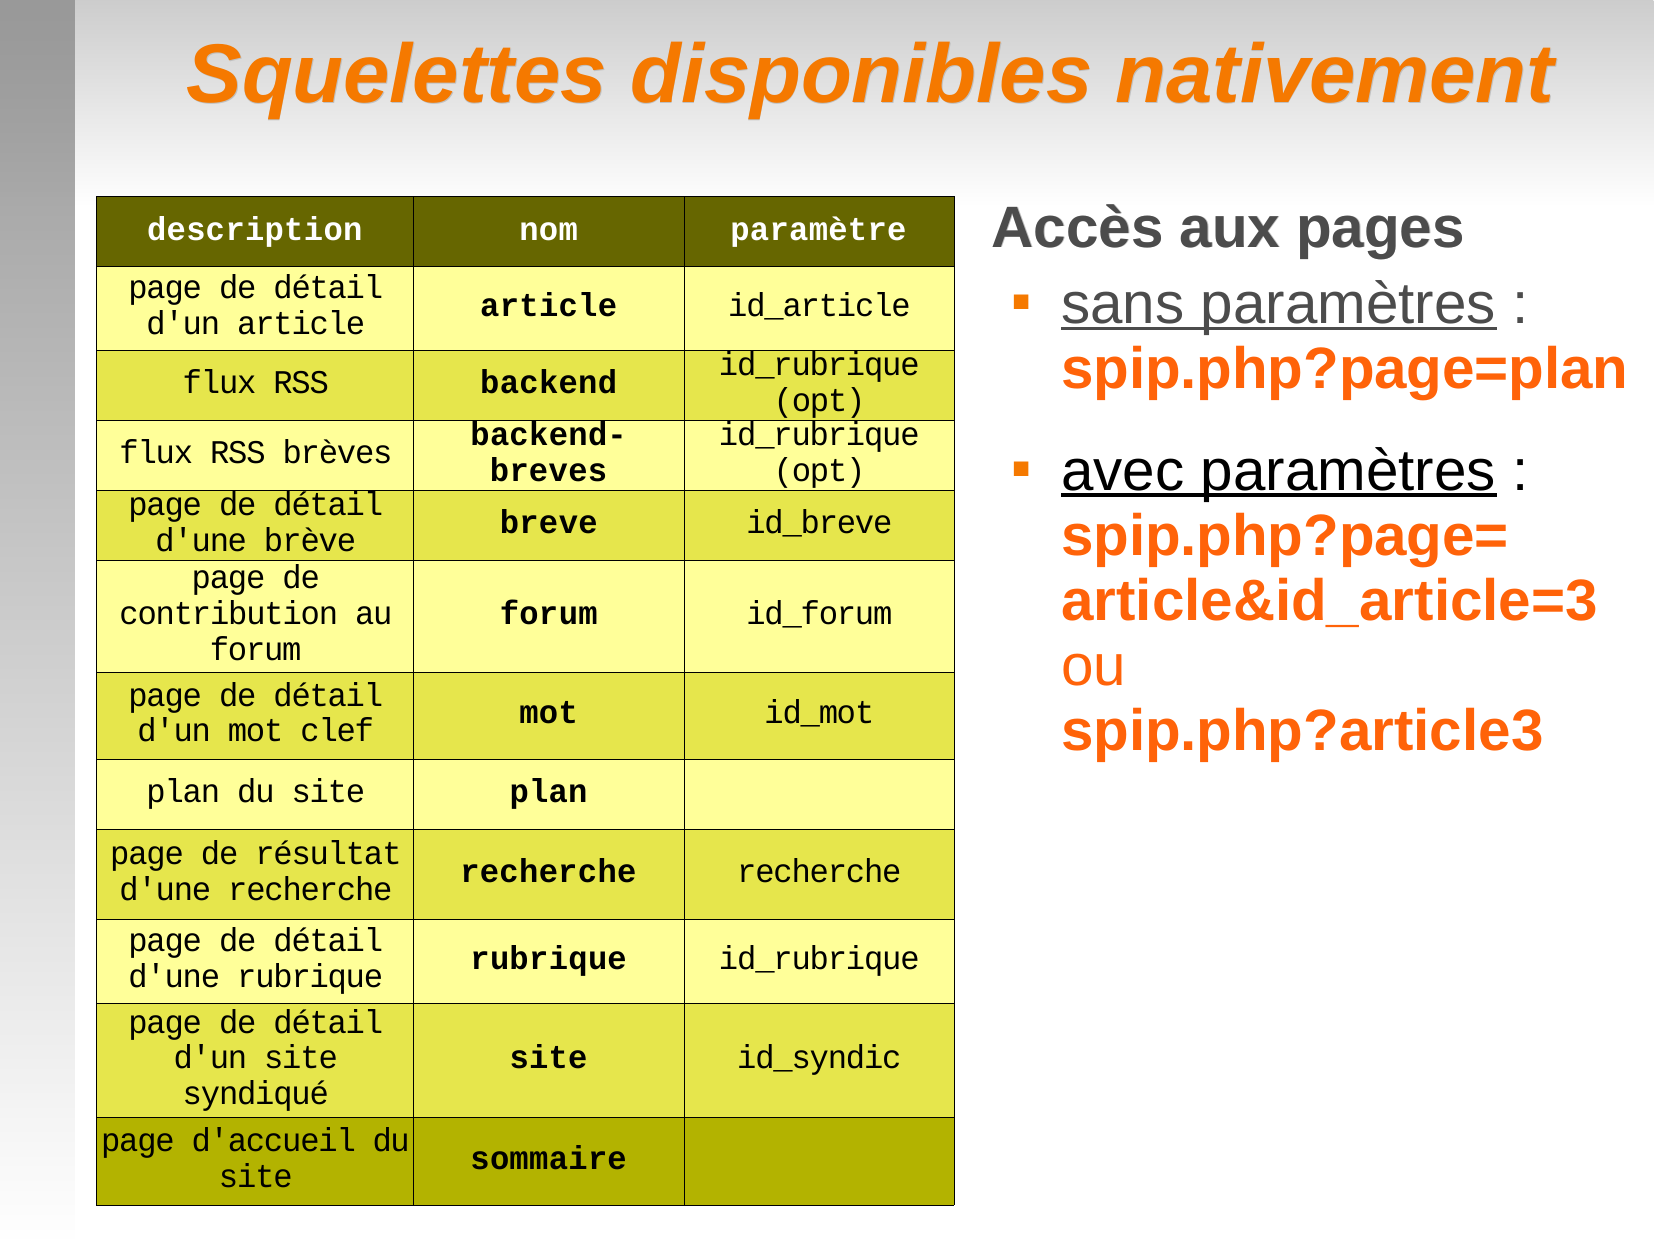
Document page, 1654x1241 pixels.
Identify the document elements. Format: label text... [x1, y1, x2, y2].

list Accès aux pages sans paramètres : spip.php?page=plan avec paramètres : spip.php?page= article&id_article=3 ou spip.php?article3 [973, 194, 1654, 1184]
chart [94, 194, 956, 1233]
title Squelettes disponibles nativement [88, 0, 1654, 148]
